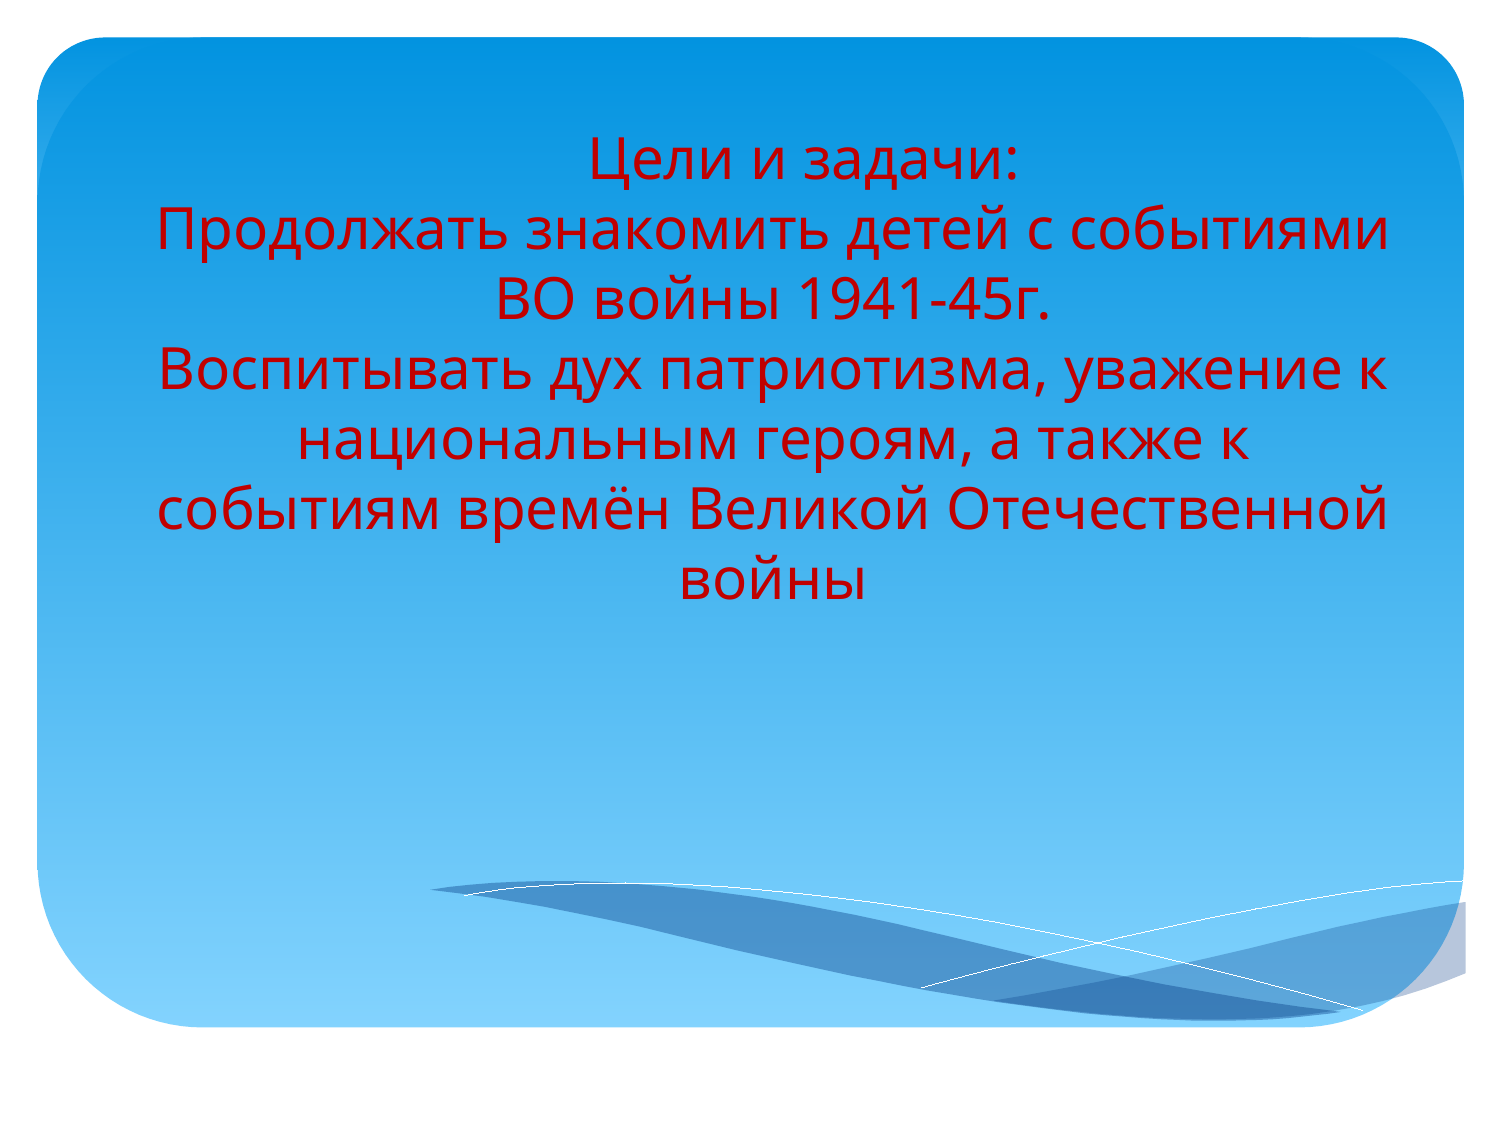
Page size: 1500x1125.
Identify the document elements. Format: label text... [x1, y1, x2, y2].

title Цели и задачи: Продолжать знакомить детей с событиями ВО войны 1941-45г. Воспитывать дух патриотизма, уважение к национальным героям, а также к событиям времён Великой Отечественной войны [135, 113, 1411, 716]
